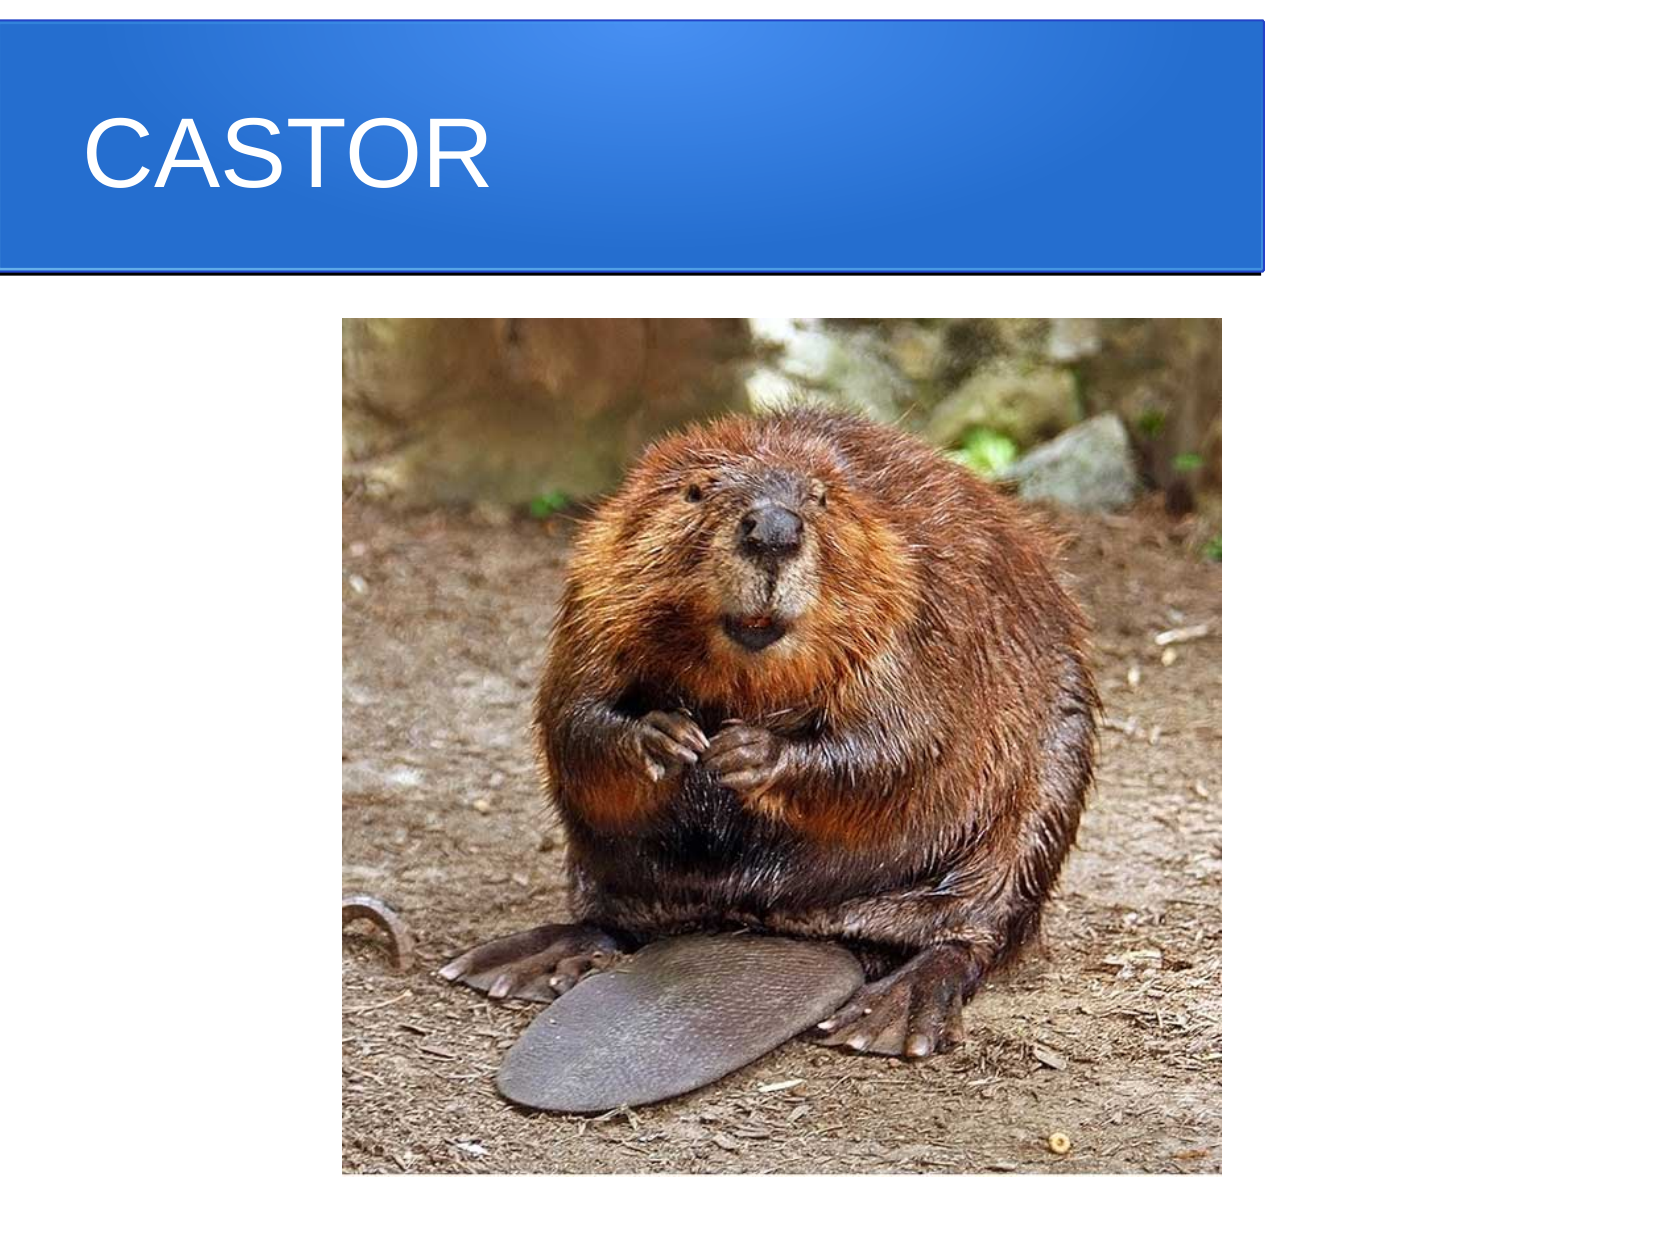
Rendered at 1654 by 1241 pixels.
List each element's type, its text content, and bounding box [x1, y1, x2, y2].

picture [342, 318, 1222, 1177]
title CASTOR [82, 49, 1250, 257]
